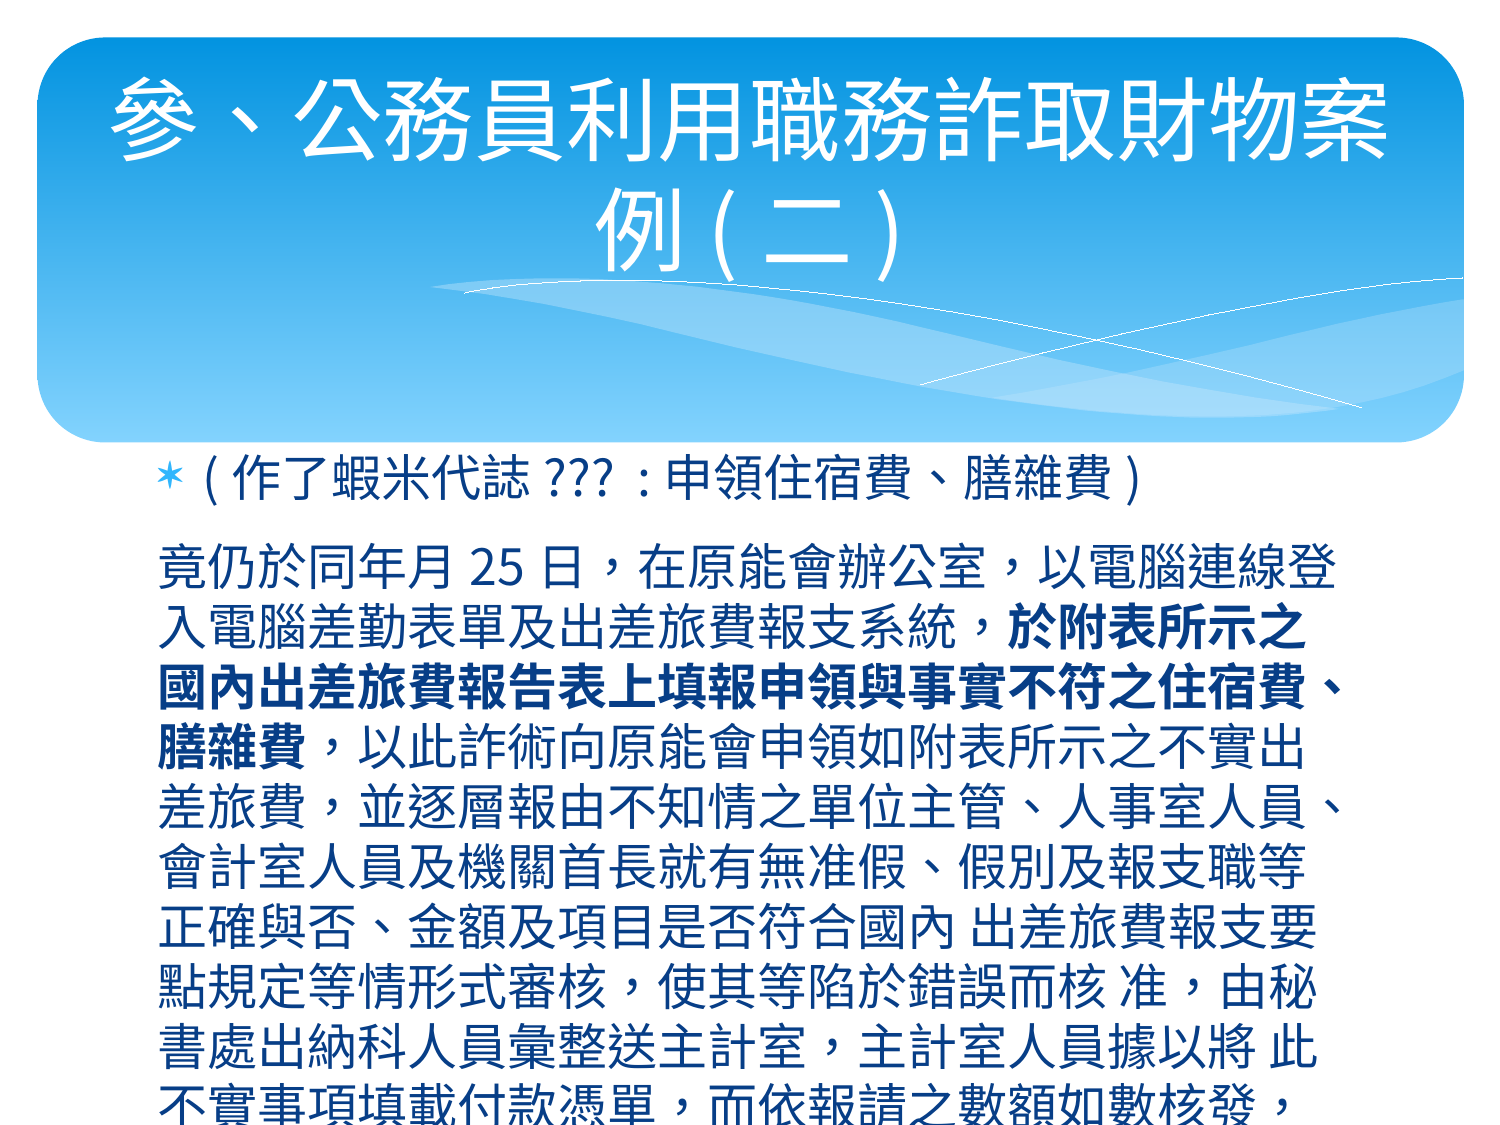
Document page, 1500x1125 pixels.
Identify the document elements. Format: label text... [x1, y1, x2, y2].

title 參、公務員利用職務詐取財物案例(二) [75, 55, 1425, 261]
list (作了蝦米代誌??? :申領住宿費、膳雜費) 竟仍於同年月25日，在原能會辦公室，以電腦連線登入電腦差勤表單及出差旅費報支系統，於附表所示之國內出差旅費報告表上填報申領與事實不符之住宿費、膳雜費，以此詐術向原能會申領如附表所示之不實出差旅費，並逐層報由不知情之單位主管、人事室人員、會計室人員及機關首長就有無准假、假別及報支職等正確與否、金額及項目是否符合國內 出差旅費報支要點規定等情形式審核，使其等陷於錯誤而核 准，由秘書處出納科人員彙整送主計室，主計室人員據以將 此不實事項填載付款憑單，而依報請之數額如數核發，足生 損害於原能會對於人事差勤管理及出差旅費核發之正確性。 [143, 438, 1359, 1005]
